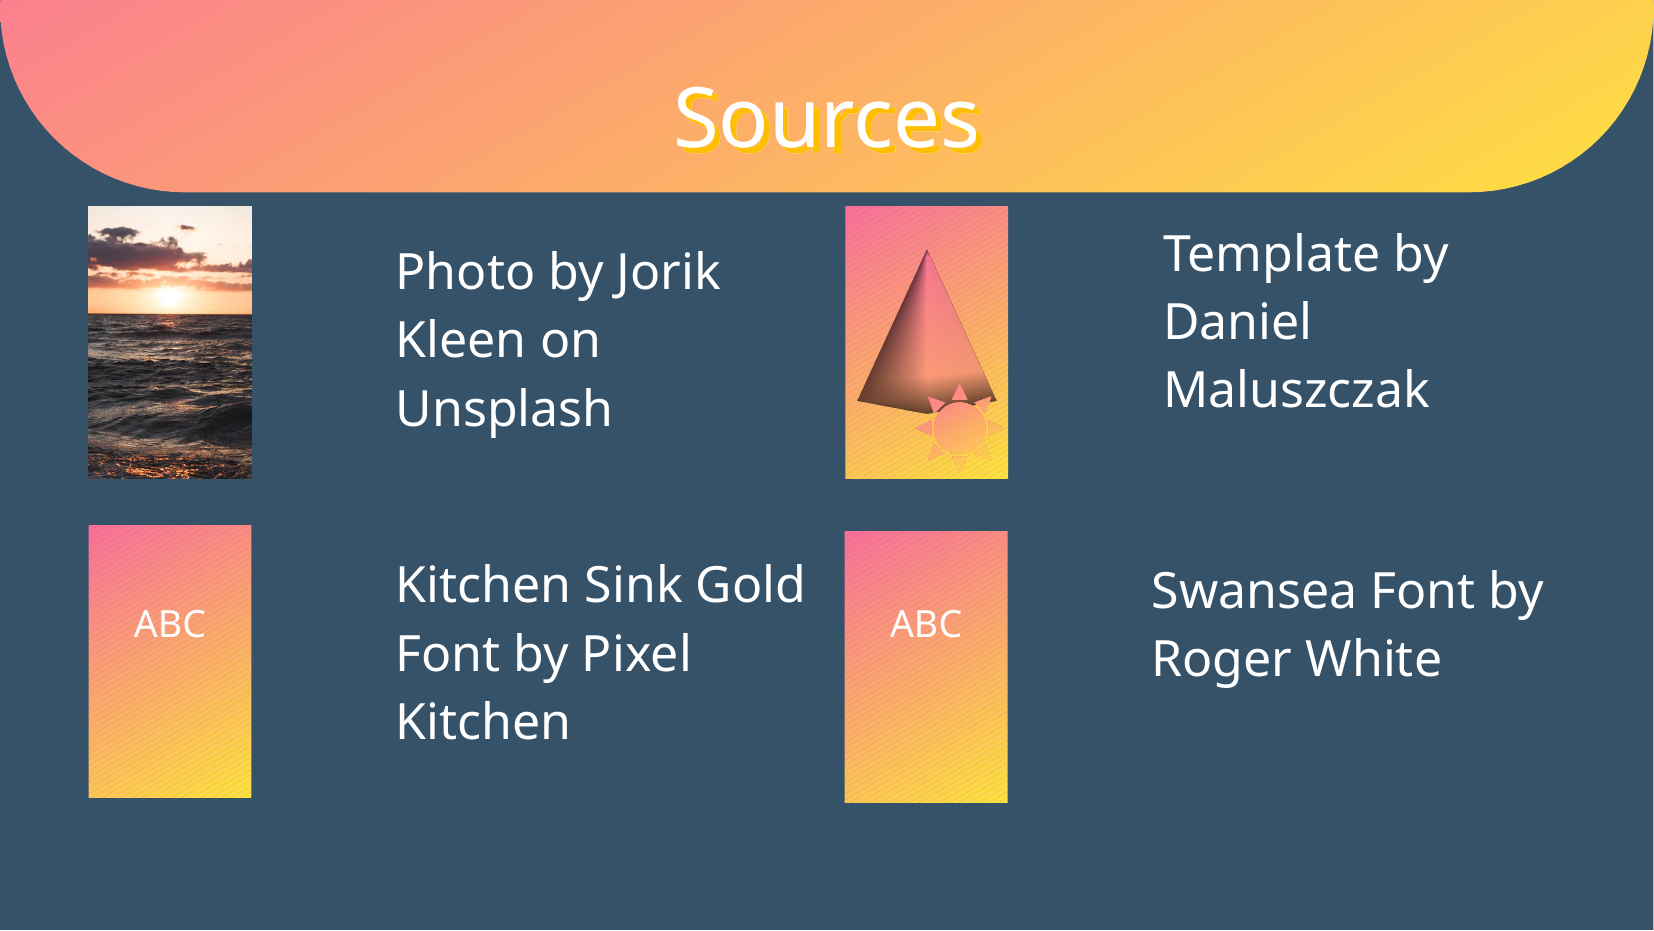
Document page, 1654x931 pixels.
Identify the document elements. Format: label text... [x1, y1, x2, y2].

list Photo by Jorik Kleen on Unsplash [324, 236, 809, 475]
text_box ABC [88, 590, 252, 656]
text_box [844, 531, 1008, 590]
list Swansea Font by Roger White [1080, 555, 1565, 794]
text_box [844, 656, 1008, 803]
list Template by Daniel Maluszczak [1092, 217, 1572, 475]
title Sources [82, 37, 1571, 193]
text_box [88, 656, 252, 798]
text_box [88, 525, 252, 590]
text_box ABC [844, 590, 1008, 656]
text_box [845, 206, 1009, 479]
picture [88, 206, 252, 479]
list Kitchen Sink Gold Font by Pixel Kitchen [324, 549, 809, 789]
